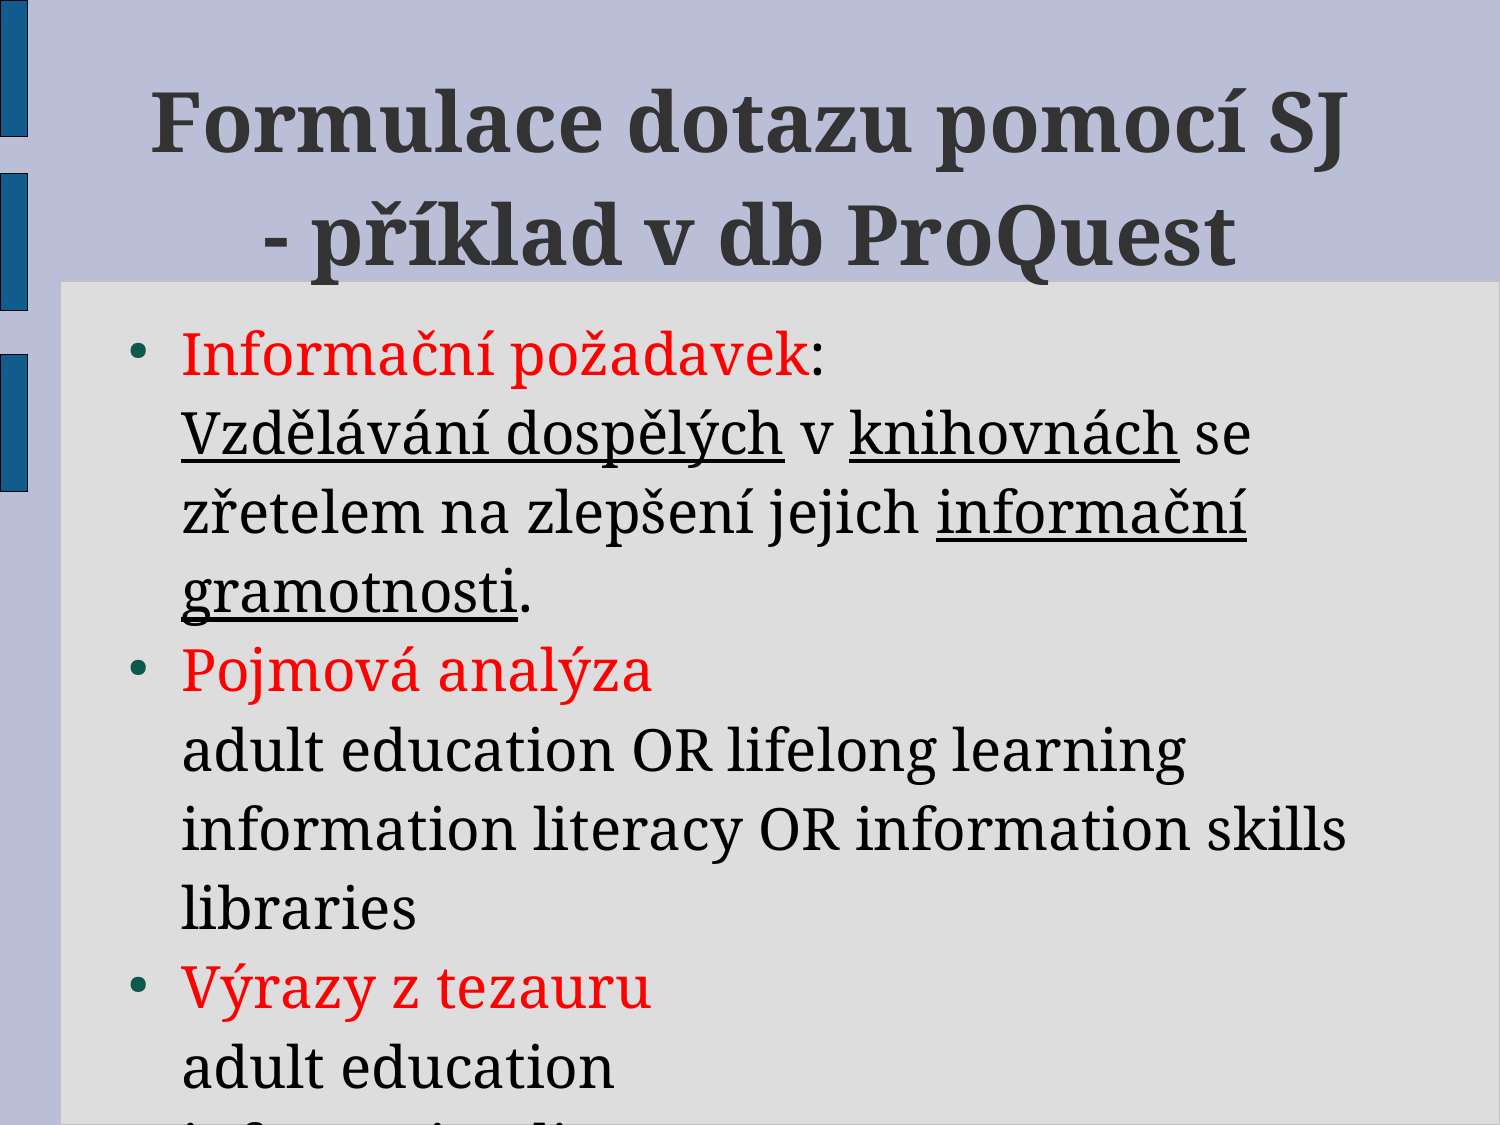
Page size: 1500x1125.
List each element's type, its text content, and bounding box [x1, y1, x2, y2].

title Formulace dotazu pomocí SJ - příklad v db ProQuest [110, 82, 1392, 272]
list Informační požadavek: Vzdělávání dospělých v knihovnách se zřetelem na zlepšení jejich informační gramotnosti. Pojmová analýza adult education OR lifelong learning information literacy OR information skills libraries Výrazy z tezauru adult education information literacy libraries [110, 312, 1392, 1125]
